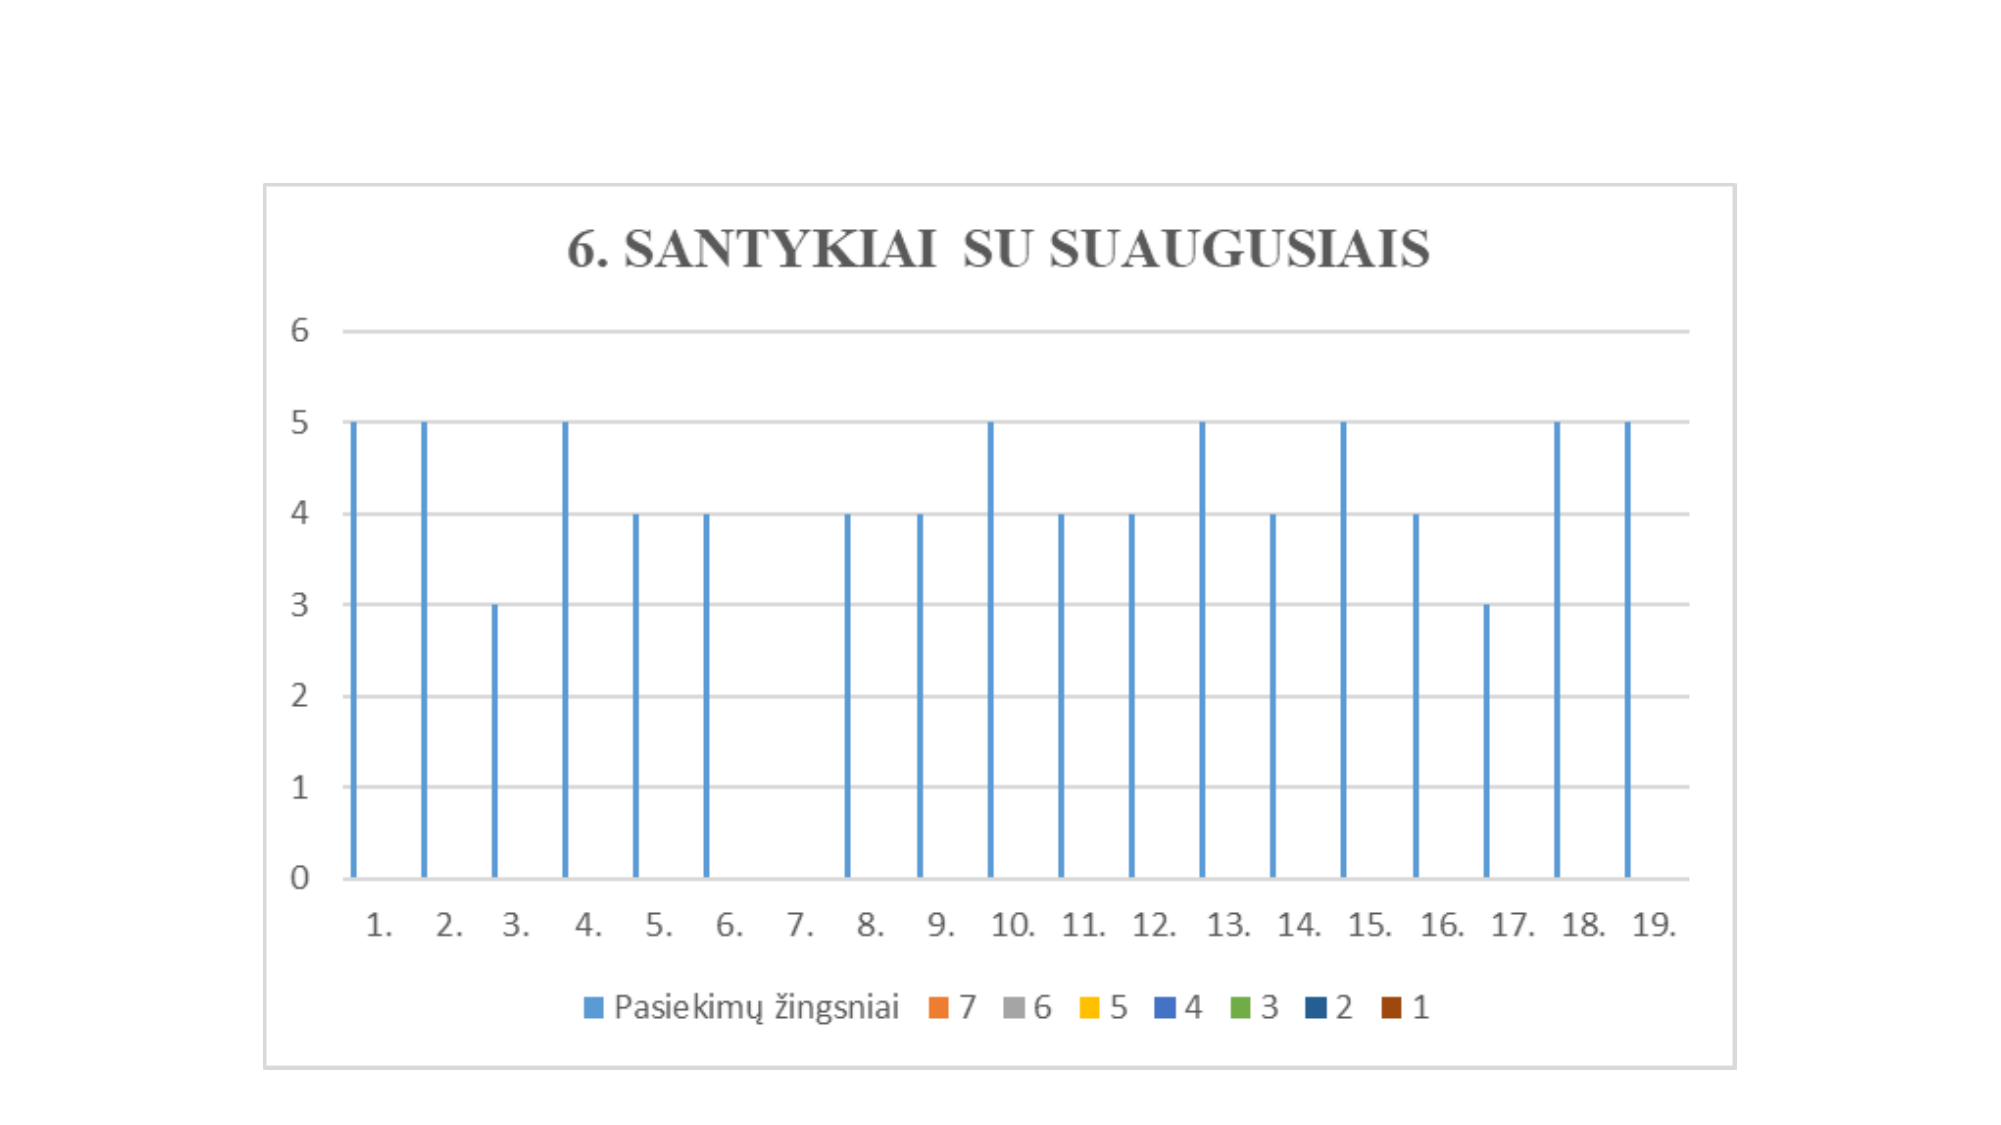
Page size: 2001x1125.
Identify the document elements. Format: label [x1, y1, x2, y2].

picture [263, 183, 1737, 1070]
